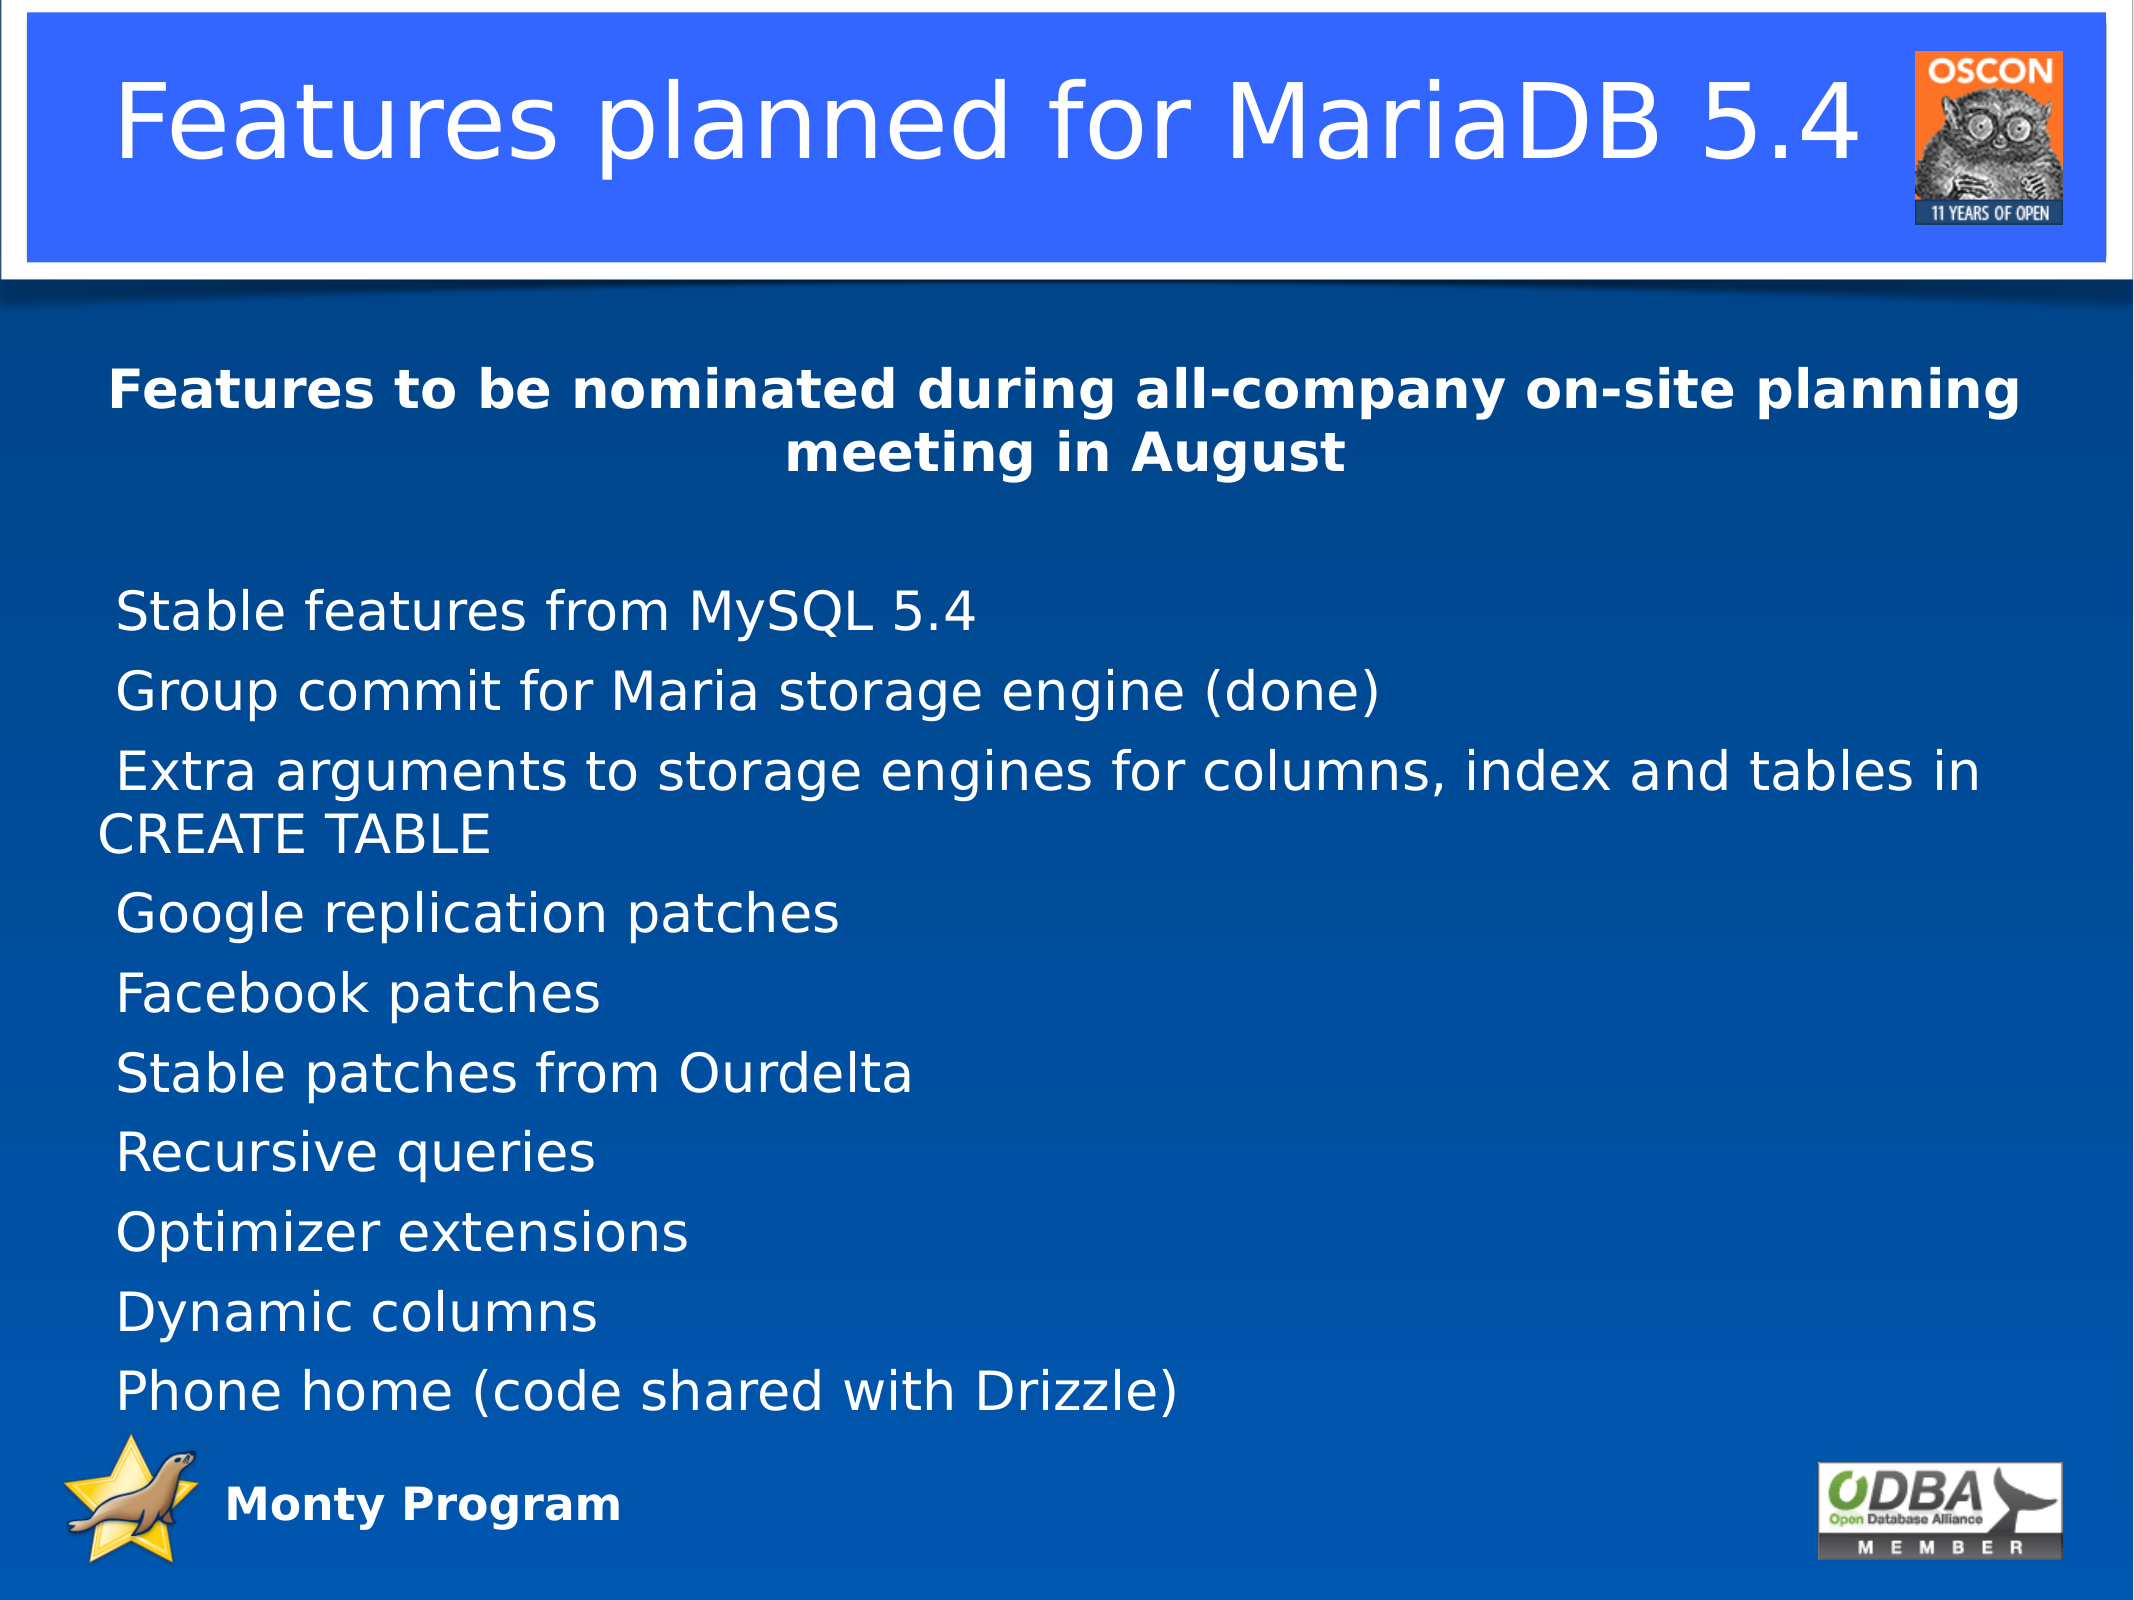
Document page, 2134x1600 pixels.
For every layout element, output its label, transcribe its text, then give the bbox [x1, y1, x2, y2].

picture [60, 1428, 203, 1571]
title Features planned for MariaDB 5.4 [104, 36, 2067, 210]
picture [0, 0, 2134, 313]
picture [1818, 1462, 2063, 1560]
list Features to be nominated during all-company on-site planning meeting in August Stable features from MySQL 5.4 Group commit for Maria storage engine (done) Extra arguments to storage engines for columns, index and tables in CREATE TABLE Google replication patches Facebook patches Stable patches from Ourdelta Recursive queries Optimizer extensions Dynamic columns Phone home (code shared with Drizzle) [89, 349, 2053, 1433]
